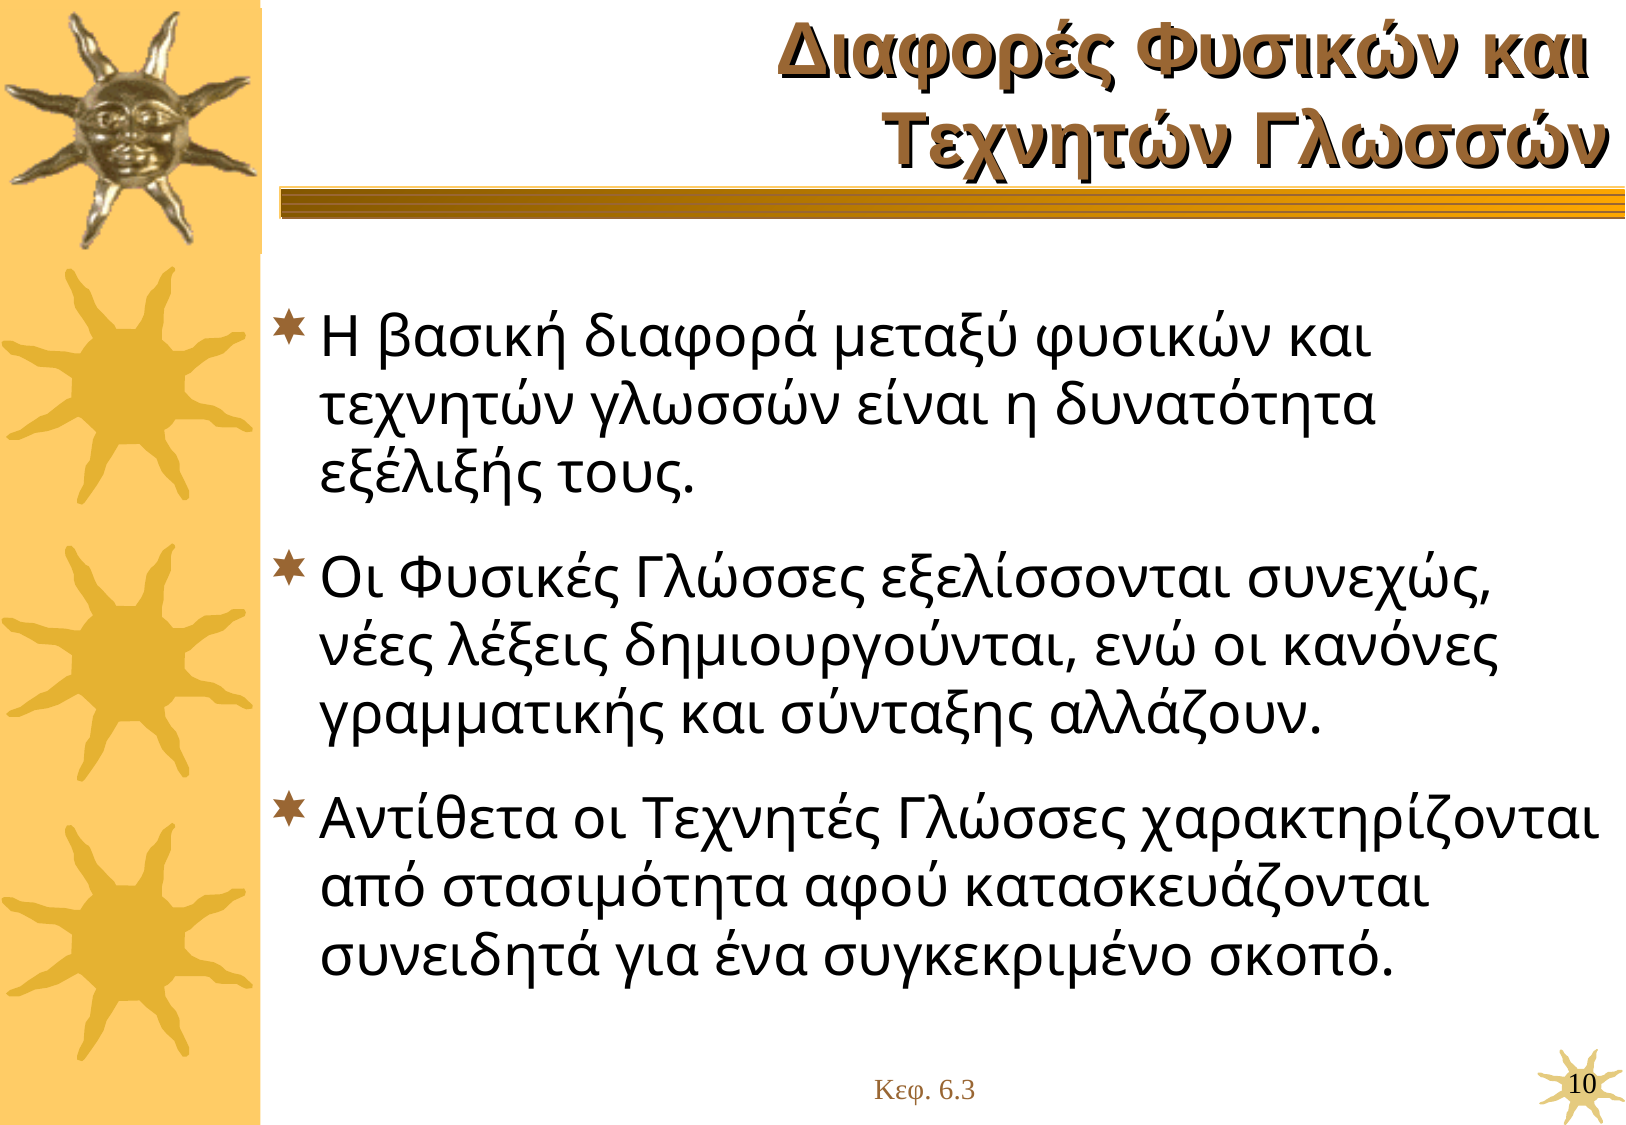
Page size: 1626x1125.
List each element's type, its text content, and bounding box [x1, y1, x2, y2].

text_box Διαφορές Φυσικών και Τεχνητών Γλωσσών [0, 50, 1625, 188]
text_box Η βασική διαφορά μεταξύ φυσικών και τεχνητών γλωσσών είναι η δυνατότητα εξέλιξής τους. Οι Φυσικές Γλώσσες εξελίσσονται συνεχώς, νέες λέξεις δημιουργούνται, ενώ οι κανόνες γραμματικής και σύνταξης αλλάζουν. Αντίθετα οι Τεχνητές Γλώσσες χαρακτηρίζονται από στασιμότητα αφού κατασκευάζονται συνειδητά για ένα συγκεκριμένο σκοπό. [249, 291, 1626, 1067]
picture [1, 8, 262, 50]
picture [1, 188, 262, 254]
